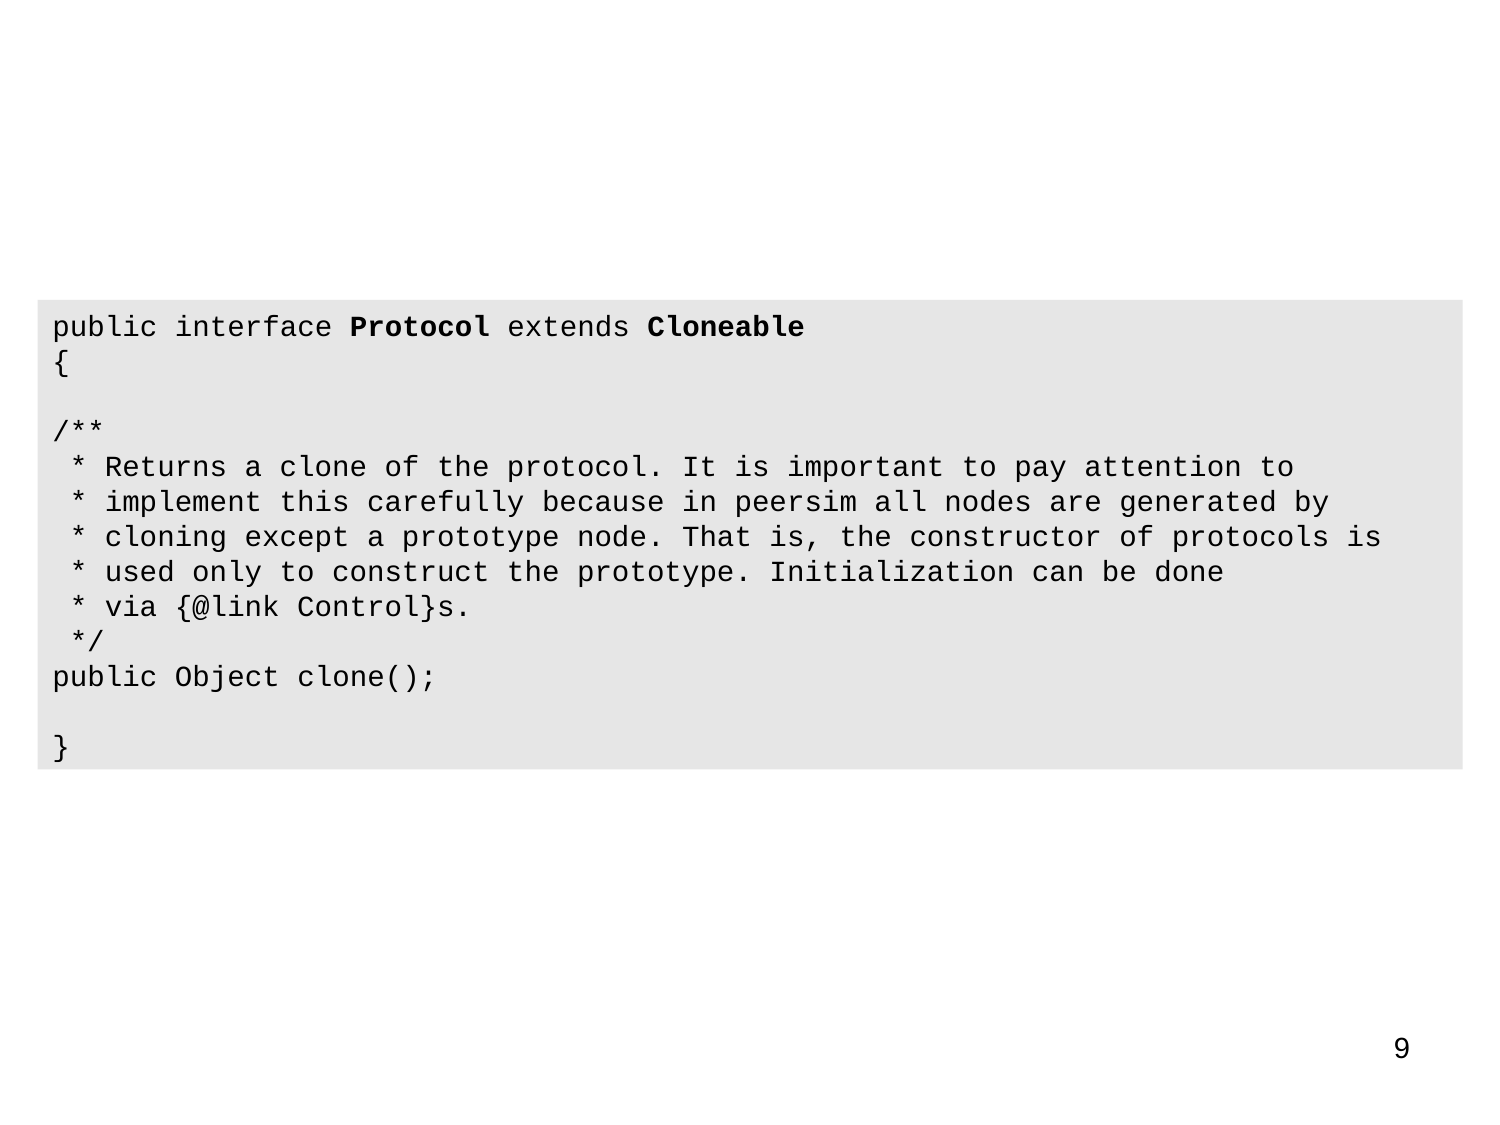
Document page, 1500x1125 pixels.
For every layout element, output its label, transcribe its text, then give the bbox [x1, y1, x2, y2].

text_box public interface Protocol extends Cloneable { /** * Returns a clone of the protocol. It is important to pay attention to * implement this carefully because in peersim all nodes are generated by * cloning except a prototype node. That is, the constructor of protocols is * used only to construct the prototype. Initialization can be done * via {@link Control}s. */ public Object clone(); } [37, 299, 1463, 770]
